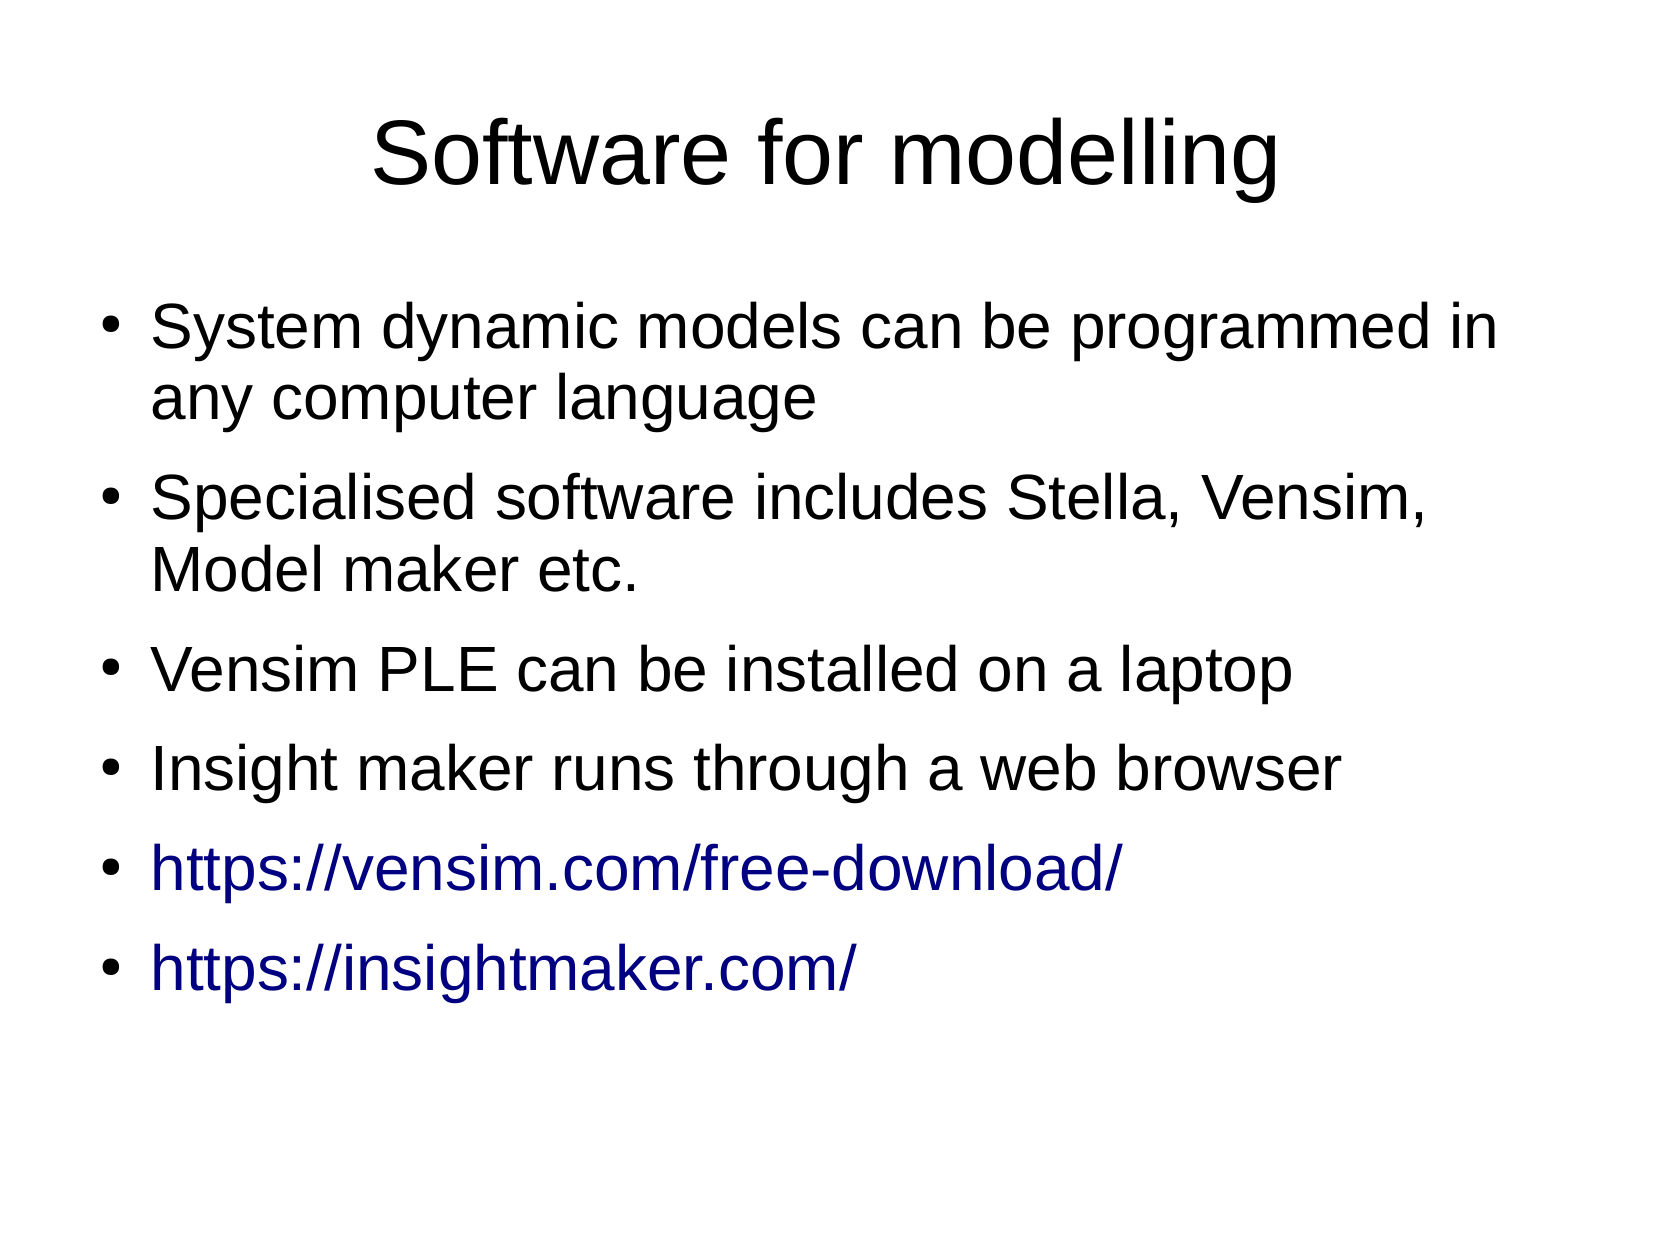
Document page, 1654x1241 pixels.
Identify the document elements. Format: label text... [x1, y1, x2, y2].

title Software for modelling [82, 49, 1571, 257]
list System dynamic models can be programmed in any computer language Specialised software includes Stella, Vensim, Model maker etc. Vensim PLE can be installed on a laptop Insight maker runs through a web browser https://vensim.com/free-download/ https://insightmaker.com/ [82, 290, 1538, 1010]
